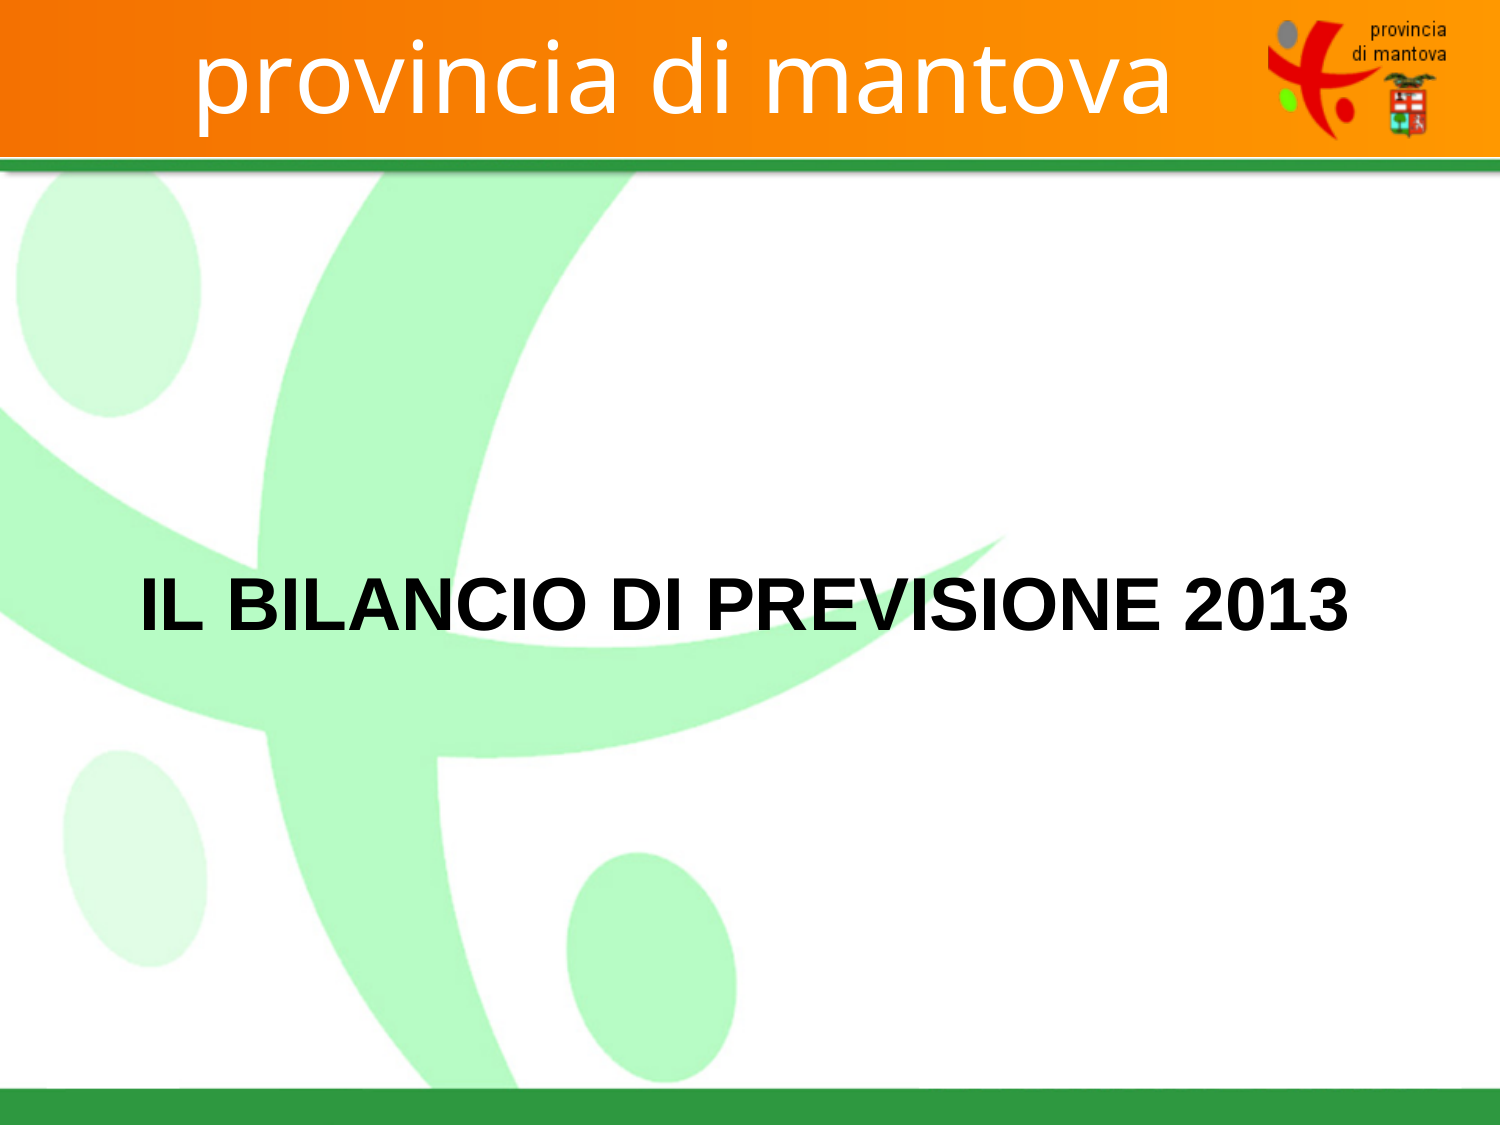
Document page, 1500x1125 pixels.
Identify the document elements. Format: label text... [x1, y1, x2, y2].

text_box IL BILANCIO DI PREVISIONE 2013 [124, 547, 1367, 653]
picture [1267, 15, 1452, 142]
picture [0, 157, 1500, 1125]
text_box provincia di mantova [176, 5, 1205, 142]
